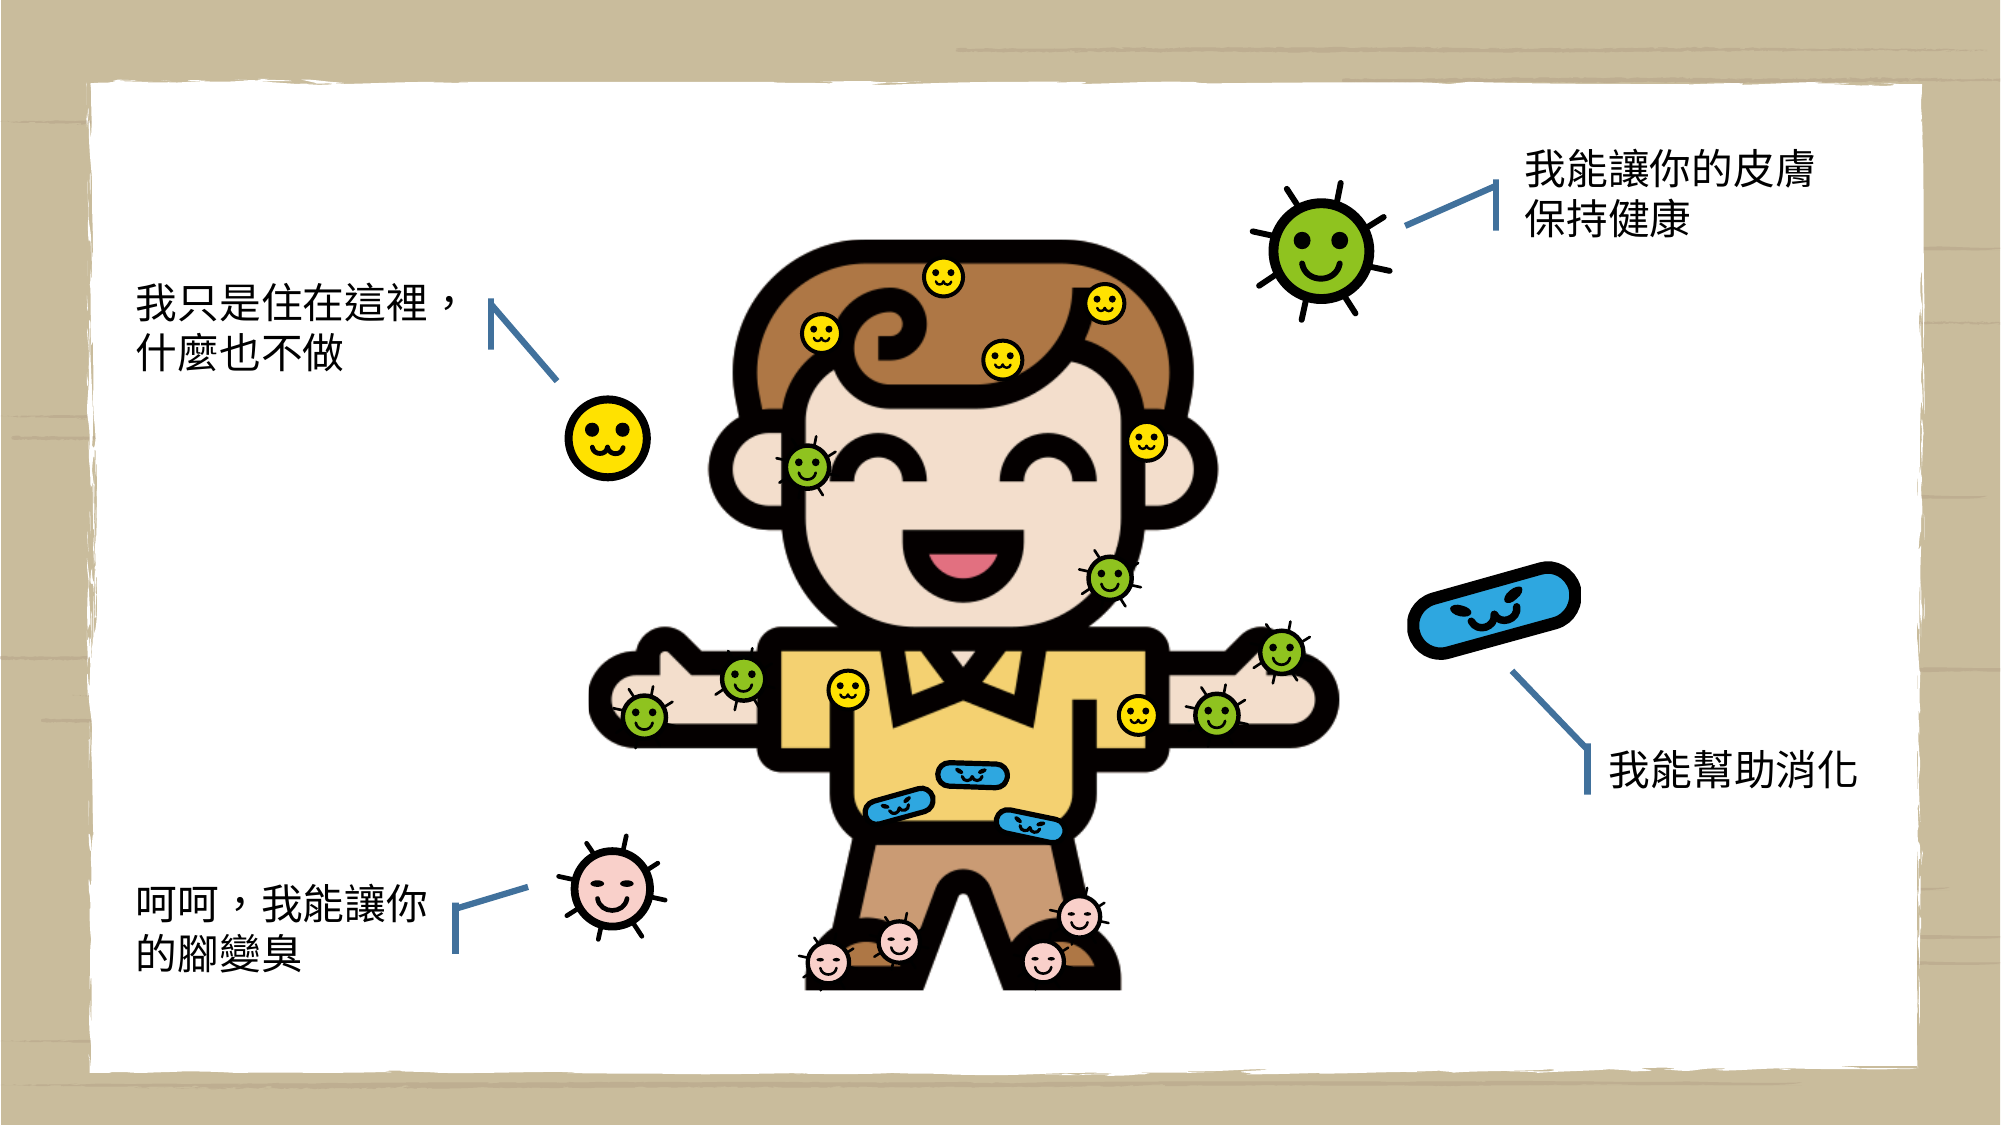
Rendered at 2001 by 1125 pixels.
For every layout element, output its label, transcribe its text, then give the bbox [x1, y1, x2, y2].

text_box 我只是住在這裡，什麼也不做 [120, 269, 447, 386]
text_box 我能幫助消化 [1593, 736, 1894, 802]
text_box 我能讓你的皮膚保持健康 [1509, 135, 1872, 252]
picture [1407, 561, 1581, 661]
text_box 呵呵，我能讓你的腳變臭 [120, 870, 483, 987]
picture [538, 179, 1394, 1077]
